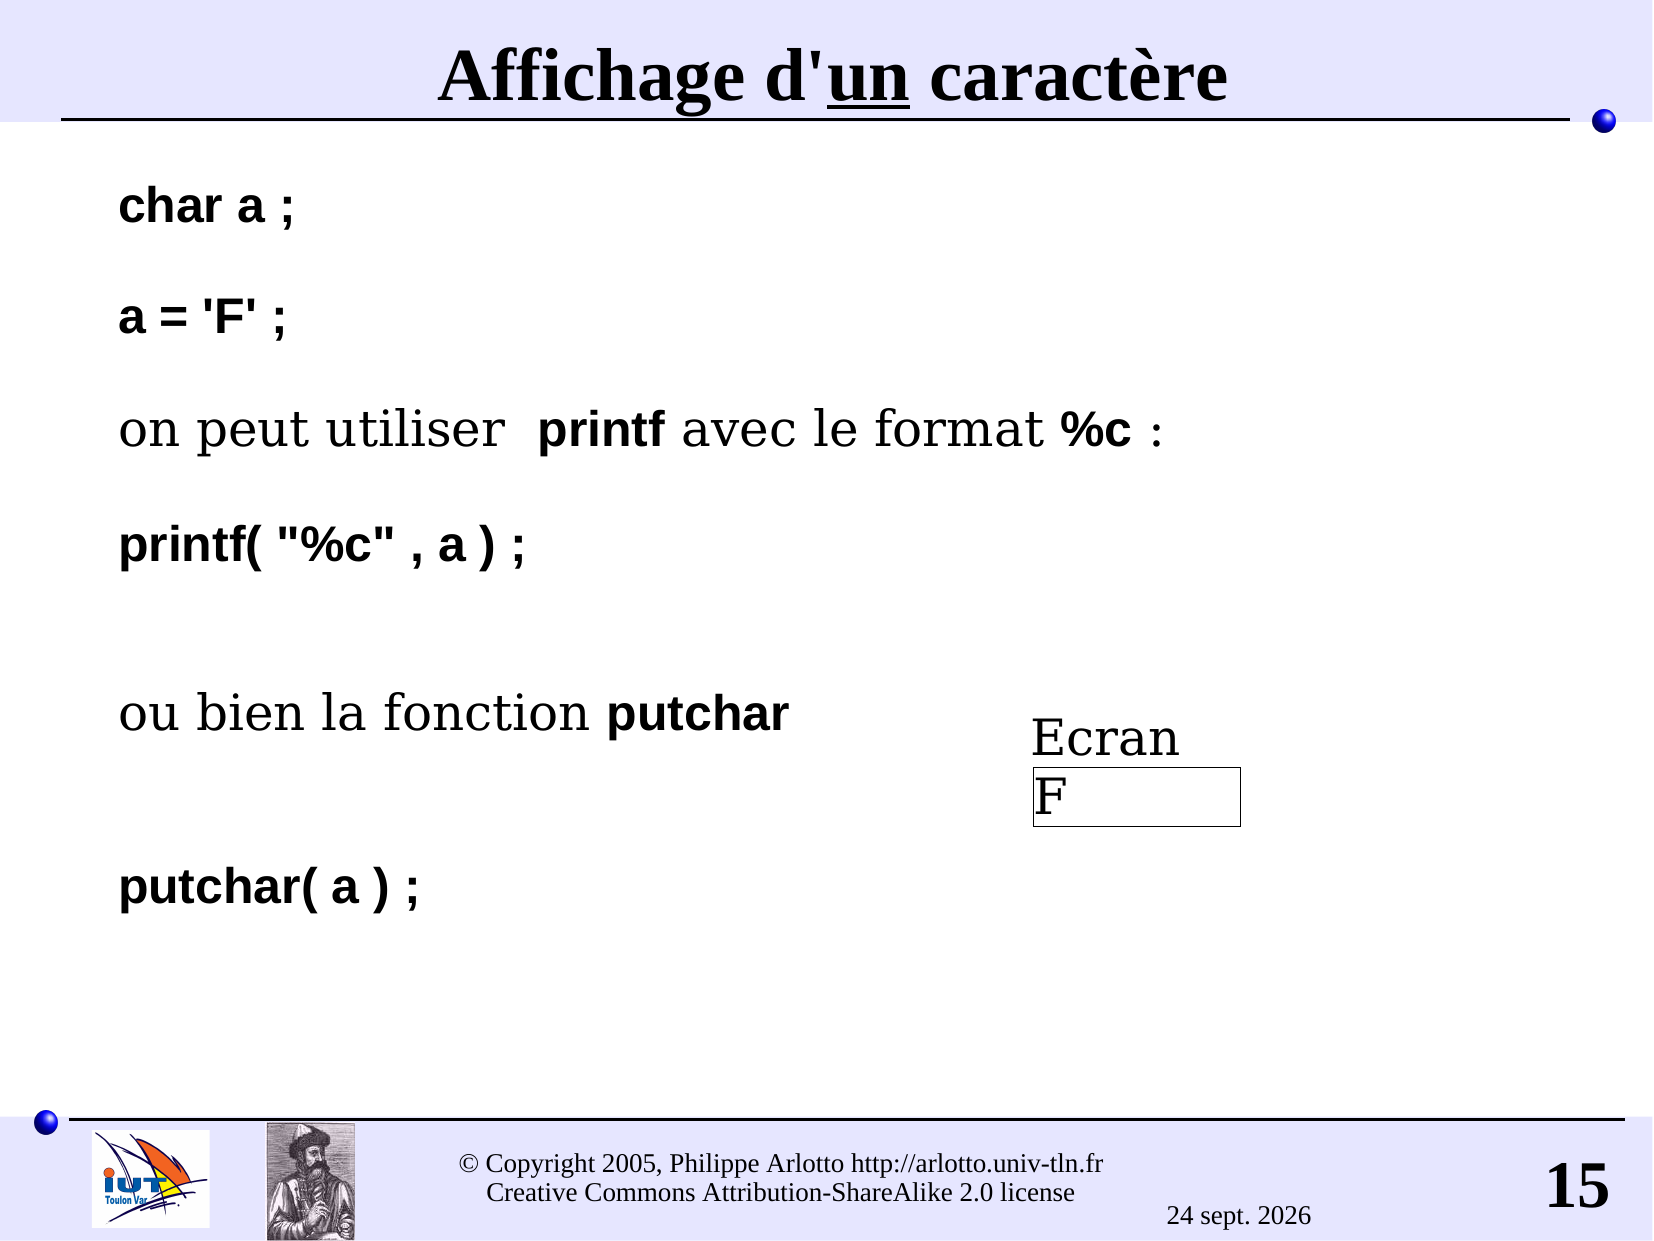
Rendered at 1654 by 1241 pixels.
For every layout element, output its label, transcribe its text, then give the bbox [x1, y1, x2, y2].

title Affichage d'un caractère [88, 29, 1578, 121]
text_box char a ; a = 'F' ; on peut utiliser printf avec le format %c : printf( "%c" , a ) ; ou bien la fonction putchar putchar( a ) ; [118, 177, 1165, 1041]
text_box Ecran [1030, 708, 1182, 767]
picture [265, 1122, 355, 1241]
text_box F [1033, 767, 1241, 827]
